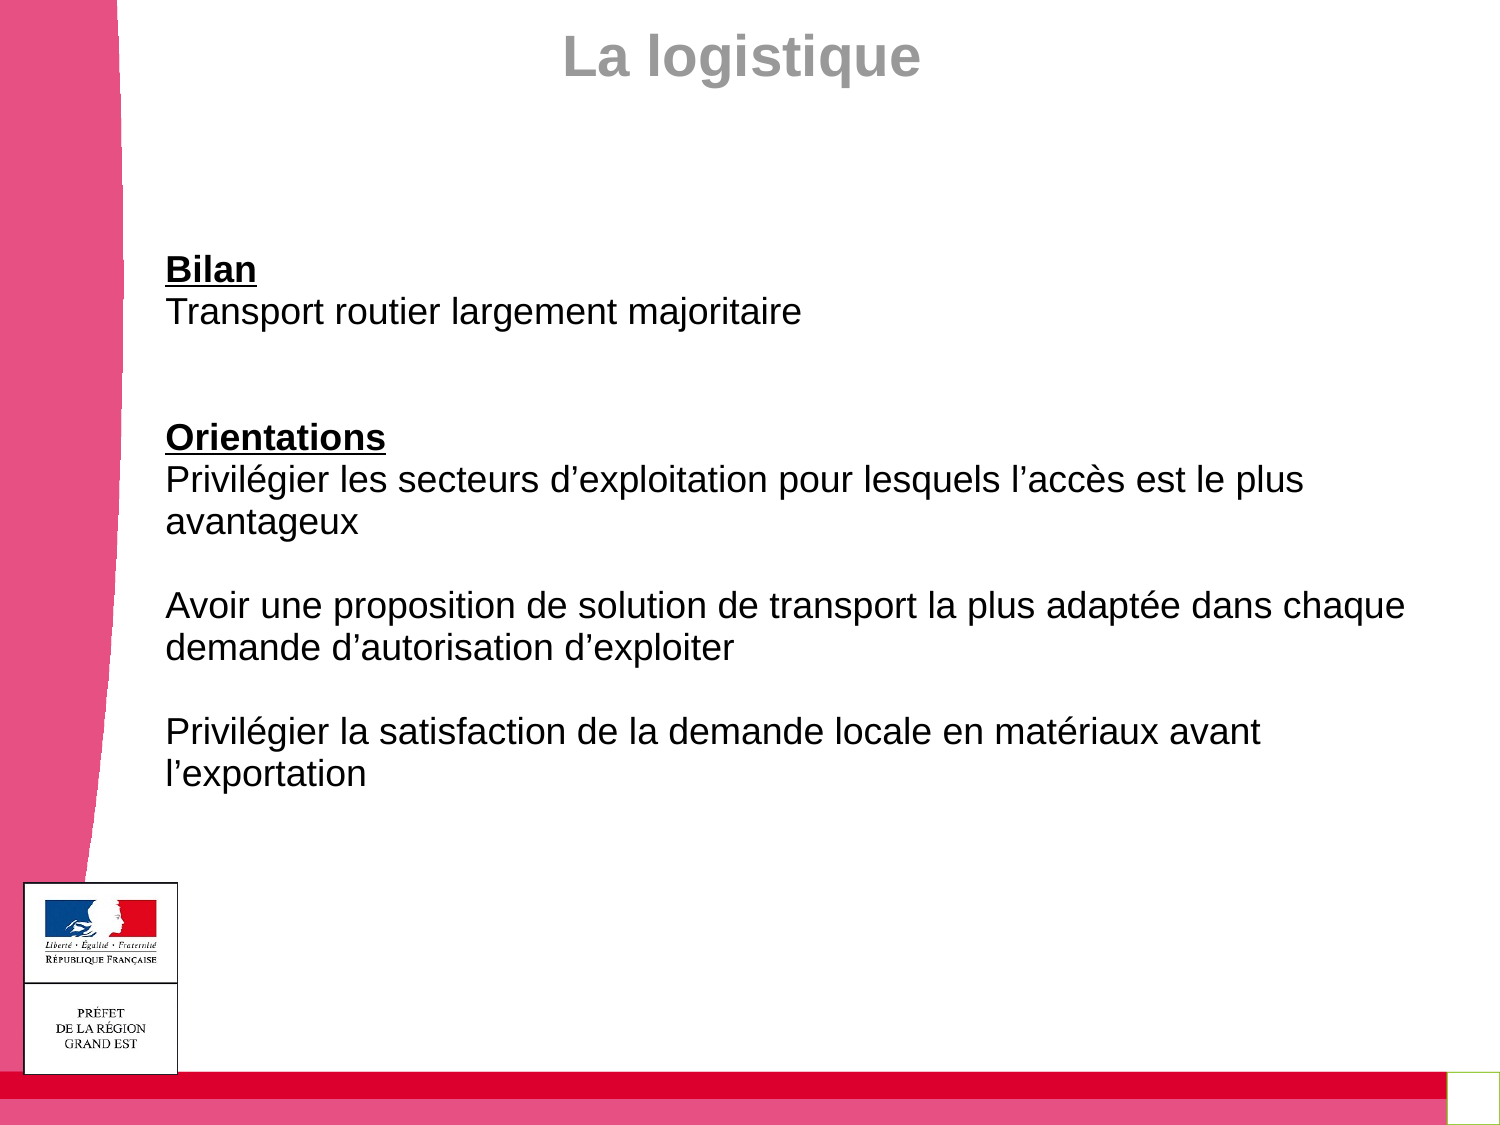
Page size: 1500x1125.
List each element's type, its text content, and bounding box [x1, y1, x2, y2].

title La logistique [43, 7, 1441, 105]
title Bilan Transport routier largement majoritaire Orientations Privilégier les secteurs d’exploitation pour lesquels l’accès est le plus avantageux Avoir une proposition de solution de transport la plus adaptée dans chaque demande d’autorisation d’exploiter Privilégier la satisfaction de la demande locale en matériaux avant l’exportation [165, 109, 1441, 934]
picture [0, 0, 1500, 1125]
